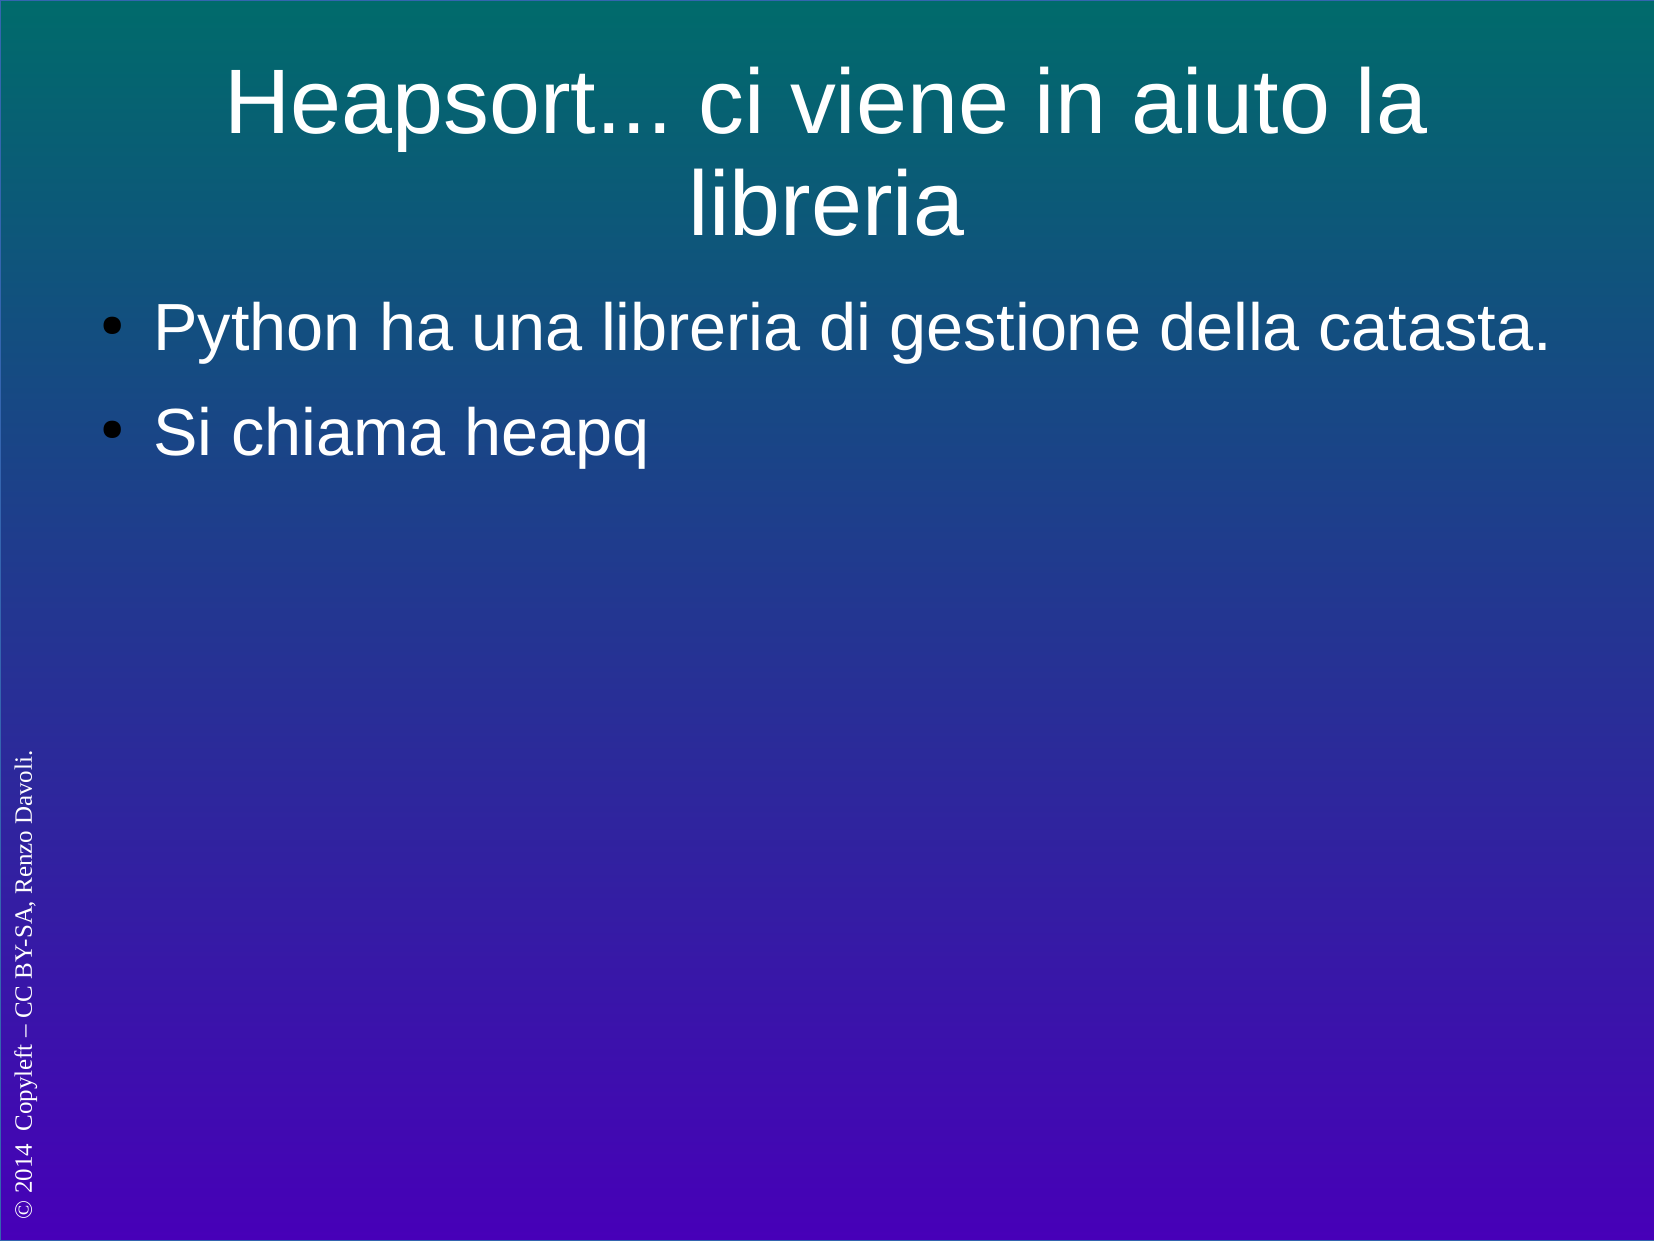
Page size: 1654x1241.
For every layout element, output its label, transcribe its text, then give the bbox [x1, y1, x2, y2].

title Heapsort... ci viene in aiuto la libreria [82, 49, 1571, 257]
list Python ha una libreria di gestione della catasta. Si chiama heapq [82, 290, 1571, 1010]
